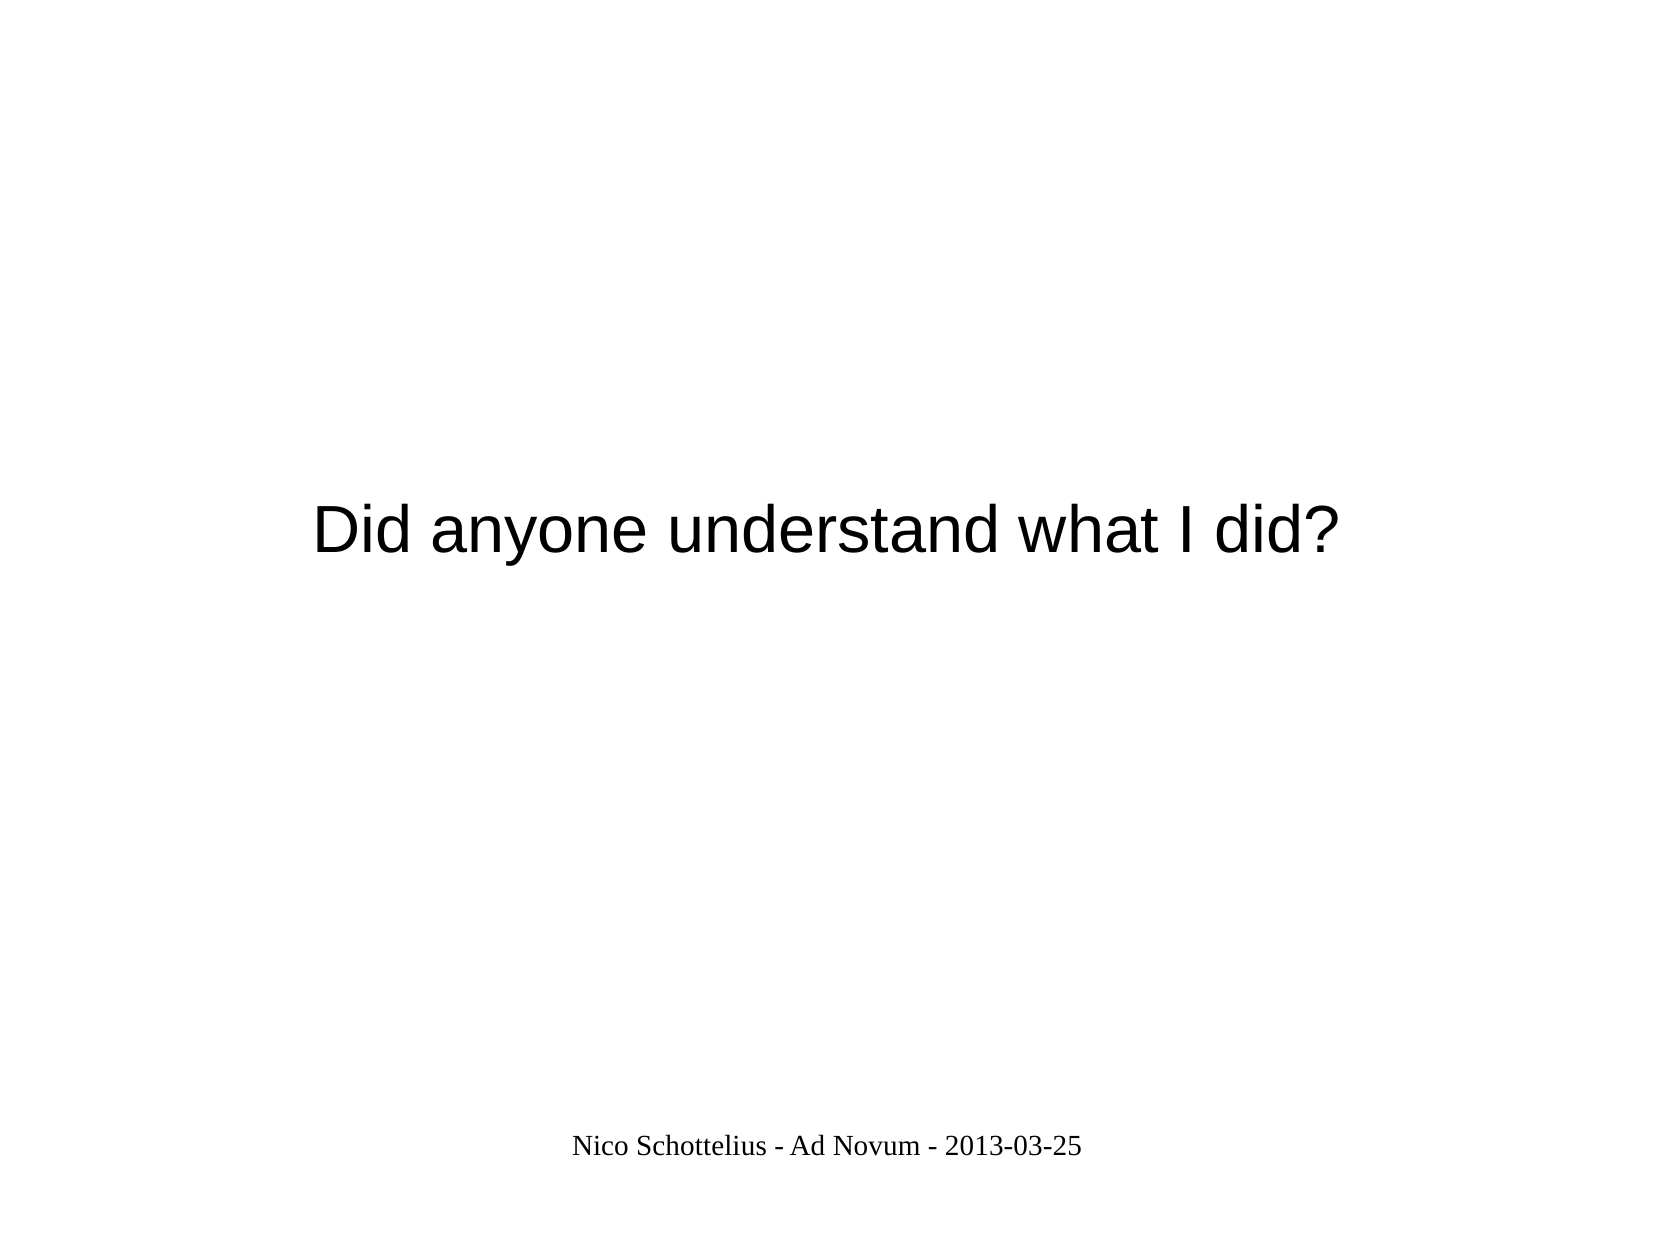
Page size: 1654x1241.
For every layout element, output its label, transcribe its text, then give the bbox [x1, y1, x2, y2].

subtitle Did anyone understand what I did? [82, 49, 1571, 1010]
